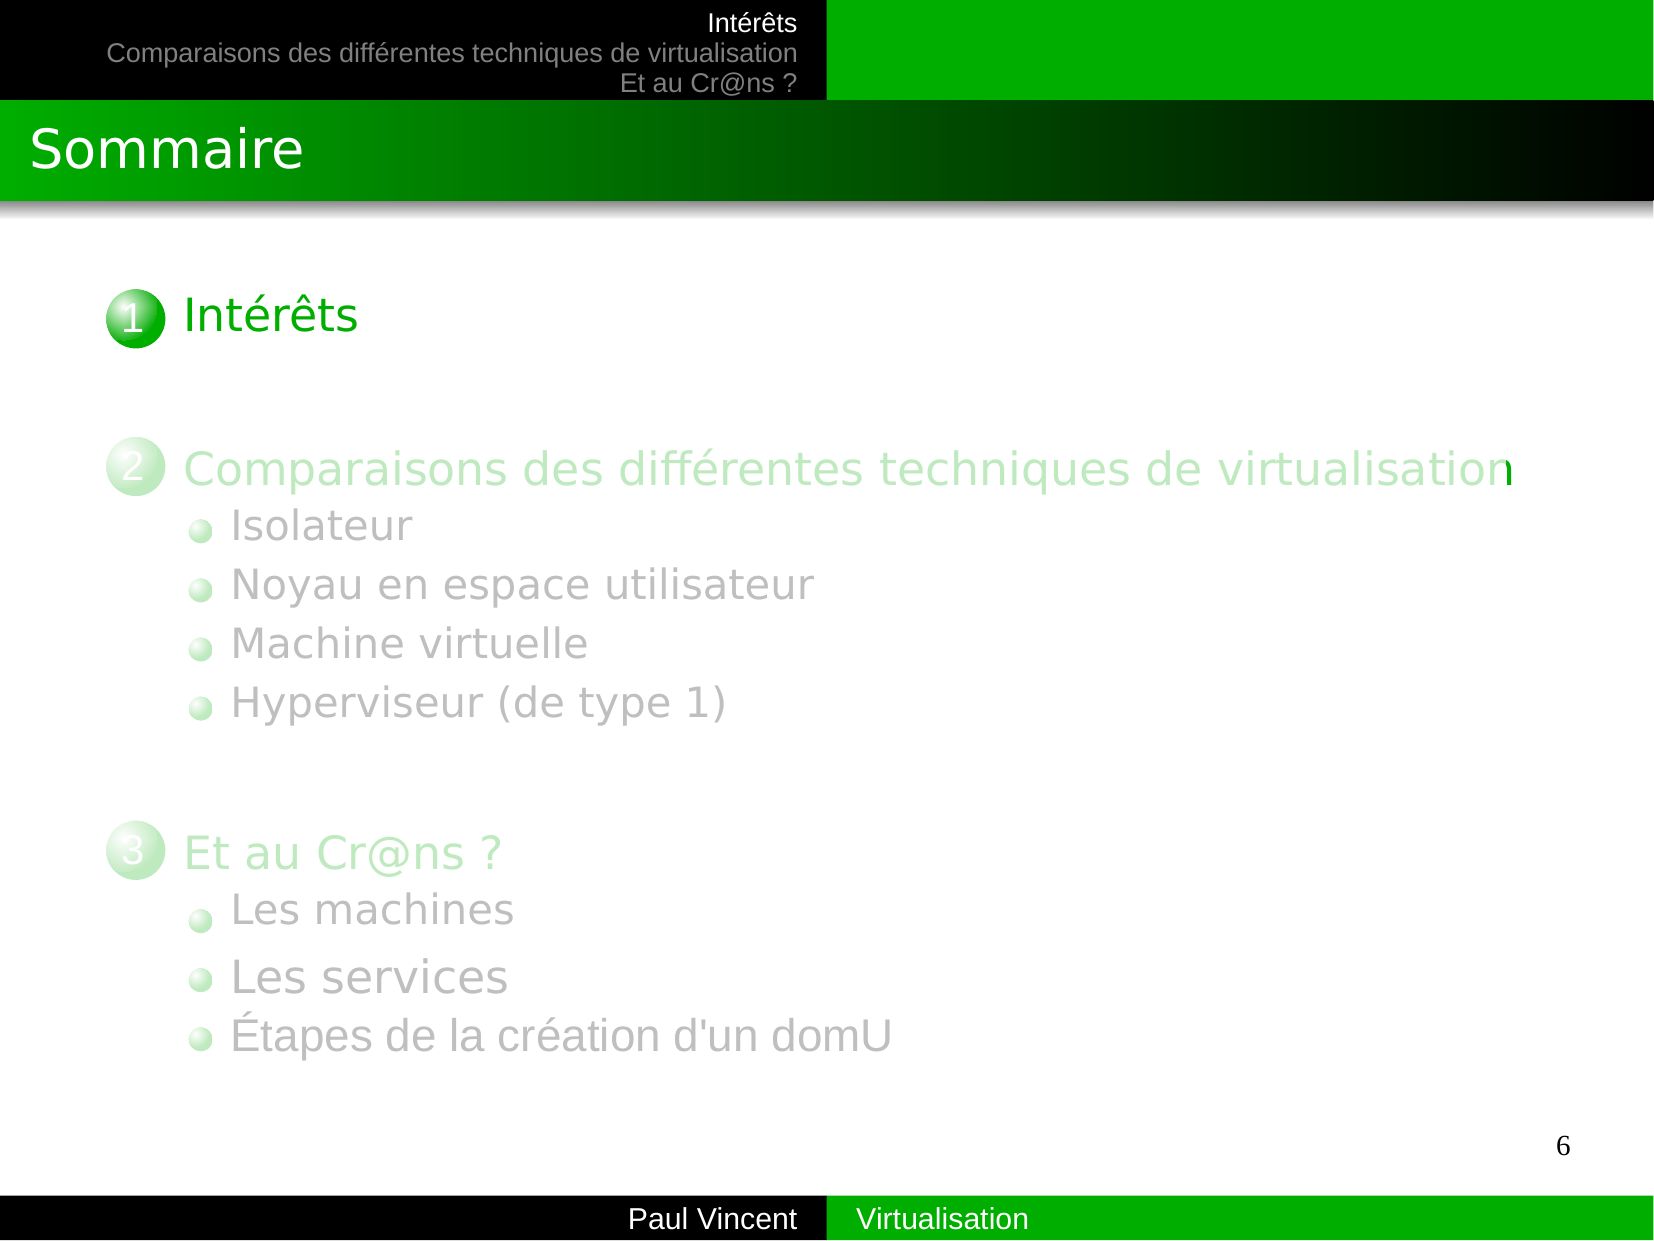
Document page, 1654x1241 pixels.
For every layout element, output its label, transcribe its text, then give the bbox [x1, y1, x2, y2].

text_box Comparaisons des différentes techniques de virtualisation [1506, 442, 1625, 497]
text_box Virtualisation [856, 1201, 1654, 1237]
text_box [0, 0, 1654, 219]
text_box Sommaire [29, 118, 1654, 184]
text_box [59, 413, 1506, 1123]
text_box Paul Vincent [0, 1201, 798, 1237]
text_box Intérêts Comparaisons des différentes techniques de virtualisation Et au Cr@ns ? [0, 7, 798, 99]
text_box Intérêts [183, 289, 1010, 343]
text_box [0, 1195, 1654, 1241]
text_box 1 [121, 295, 181, 342]
text_box [106, 289, 155, 349]
